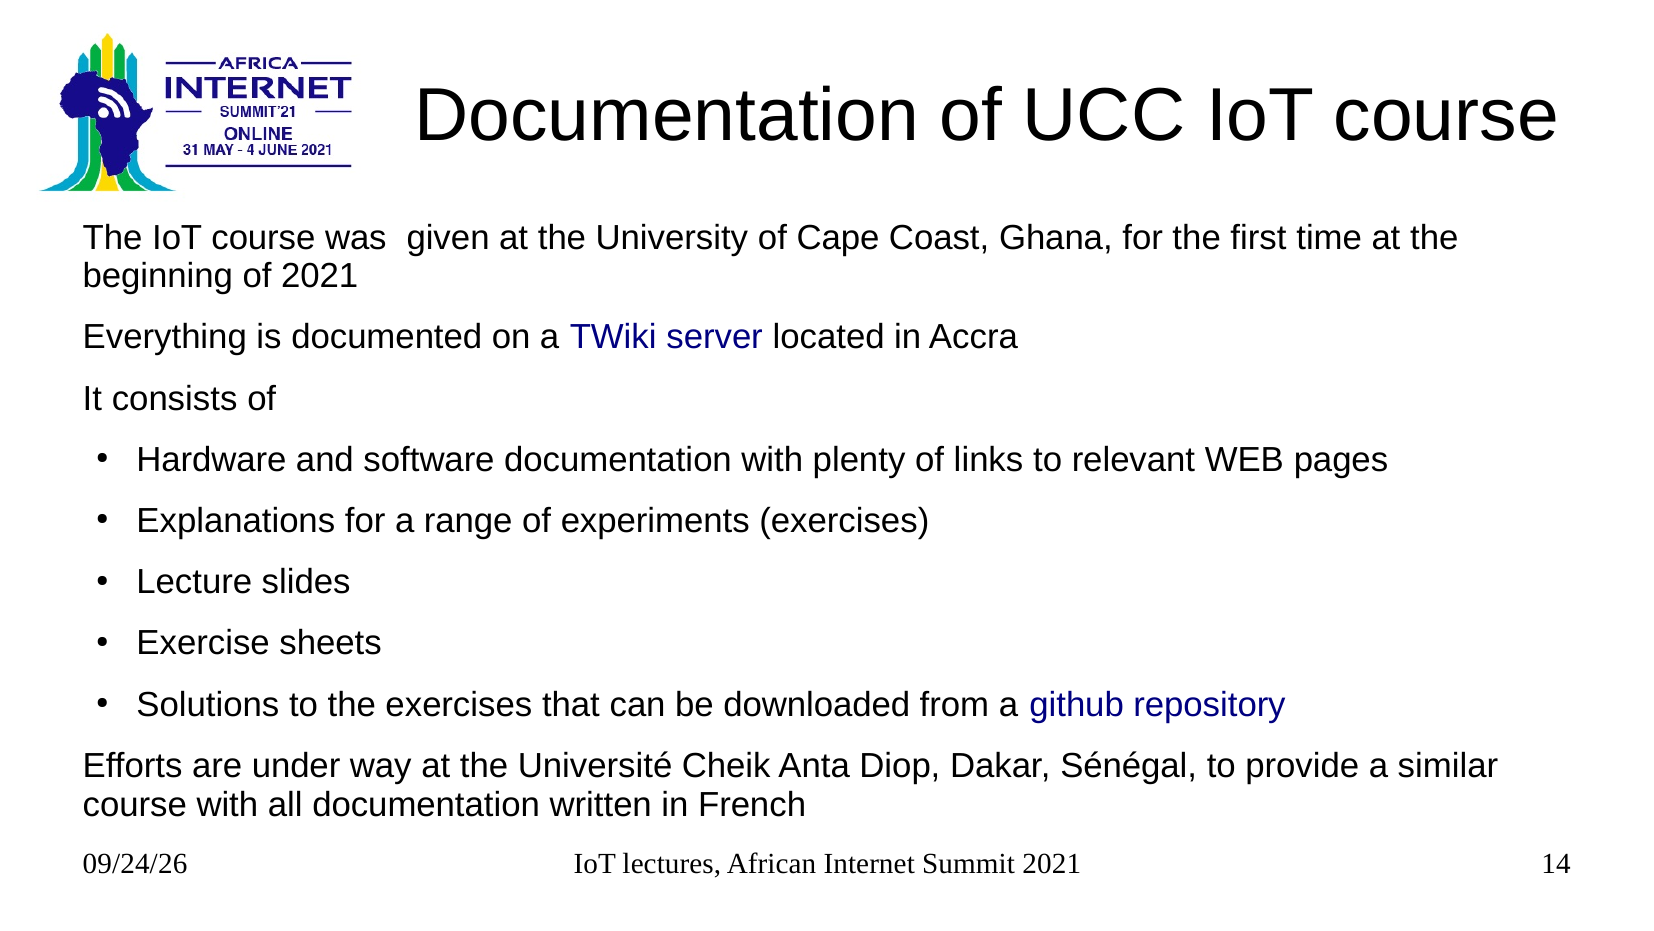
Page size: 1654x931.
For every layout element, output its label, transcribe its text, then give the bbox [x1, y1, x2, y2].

list The IoT course was given at the University of Cape Coast, Ghana, for the first time at the beginning of 2021 Everything is documented on a TWiki server located in Accra It consists of Hardware and software documentation with plenty of links to relevant WEB pages Explanations for a range of experiments (exercises) Lecture slides Exercise sheets Solutions to the exercises that can be downloaded from a github repository Efforts are under way at the Université Cheik Anta Diop, Dakar, Sénégal, to provide a similar course with all documentation written in French [82, 217, 1571, 827]
picture [9, 11, 384, 207]
title Documentation of UCC IoT course [403, 37, 1571, 193]
